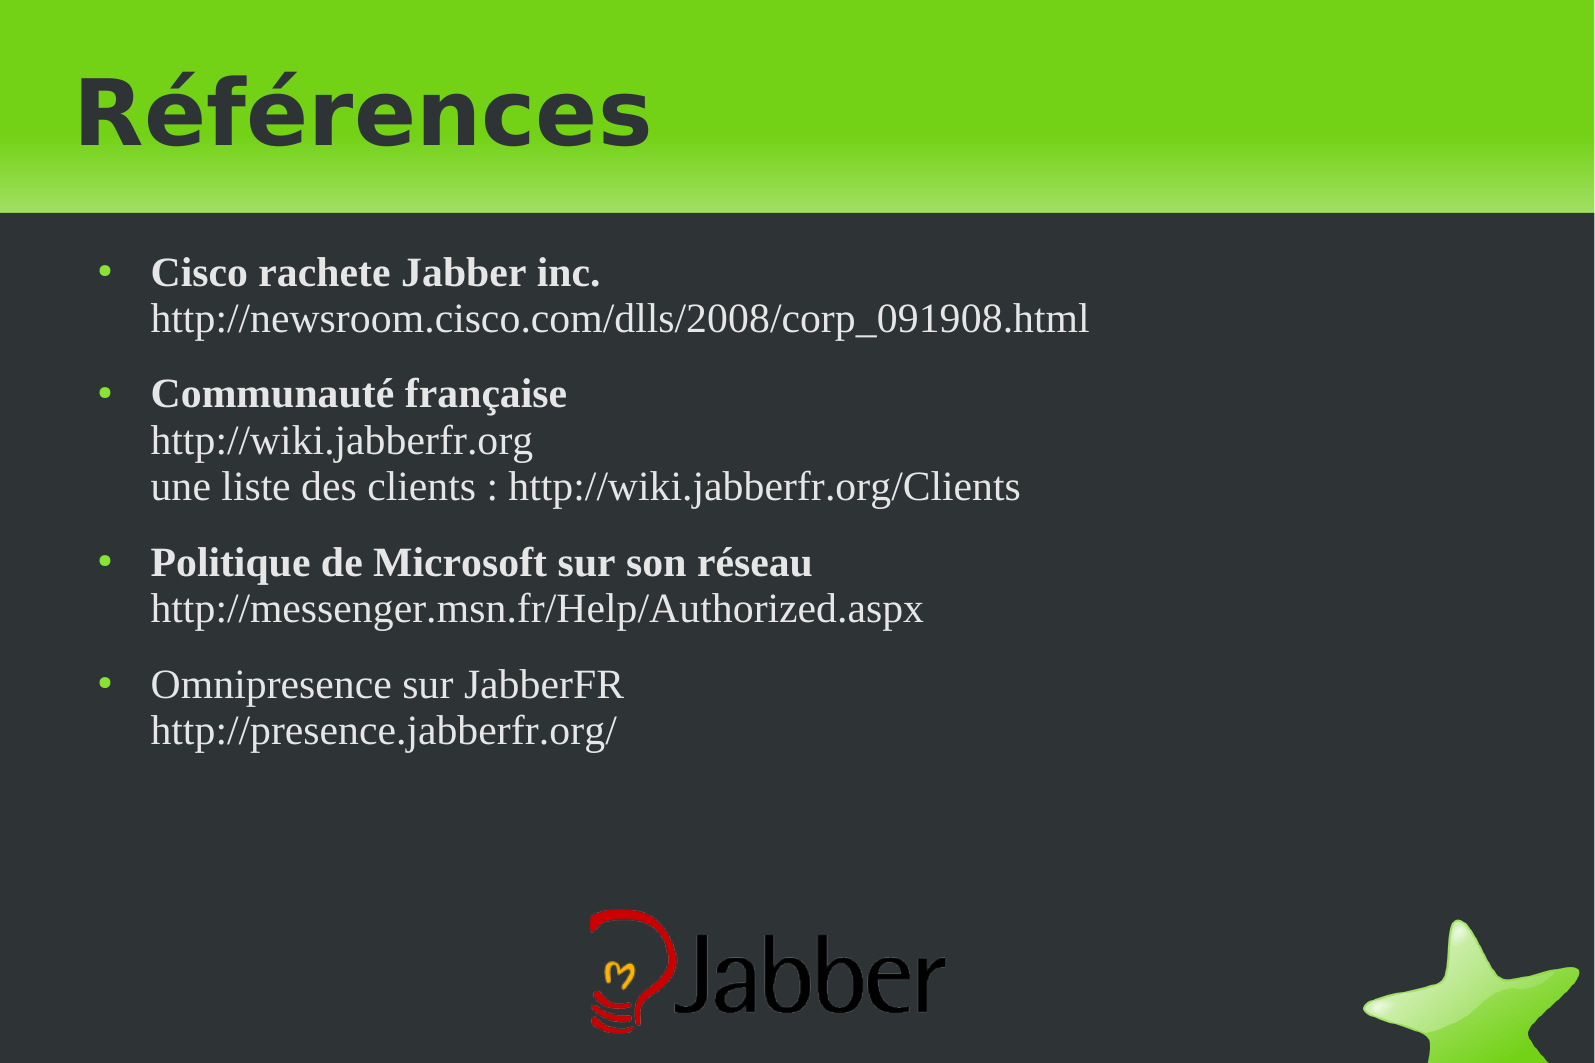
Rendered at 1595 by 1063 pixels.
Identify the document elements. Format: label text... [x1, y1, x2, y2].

title Références [74, 24, 1510, 203]
list Cisco rachete Jabber inc. http://newsroom.cisco.com/dlls/2008/corp_091908.html Communauté française http://wiki.jabberfr.org une liste des clients : http://wiki.jabberfr.org/Clients Politique de Microsoft sur son réseau http://messenger.msn.fr/Help/Authorized.aspx Omnipresence sur JabberFR http://presence.jabberfr.org/ [79, 248, 1515, 951]
picture [0, 0, 1595, 1063]
